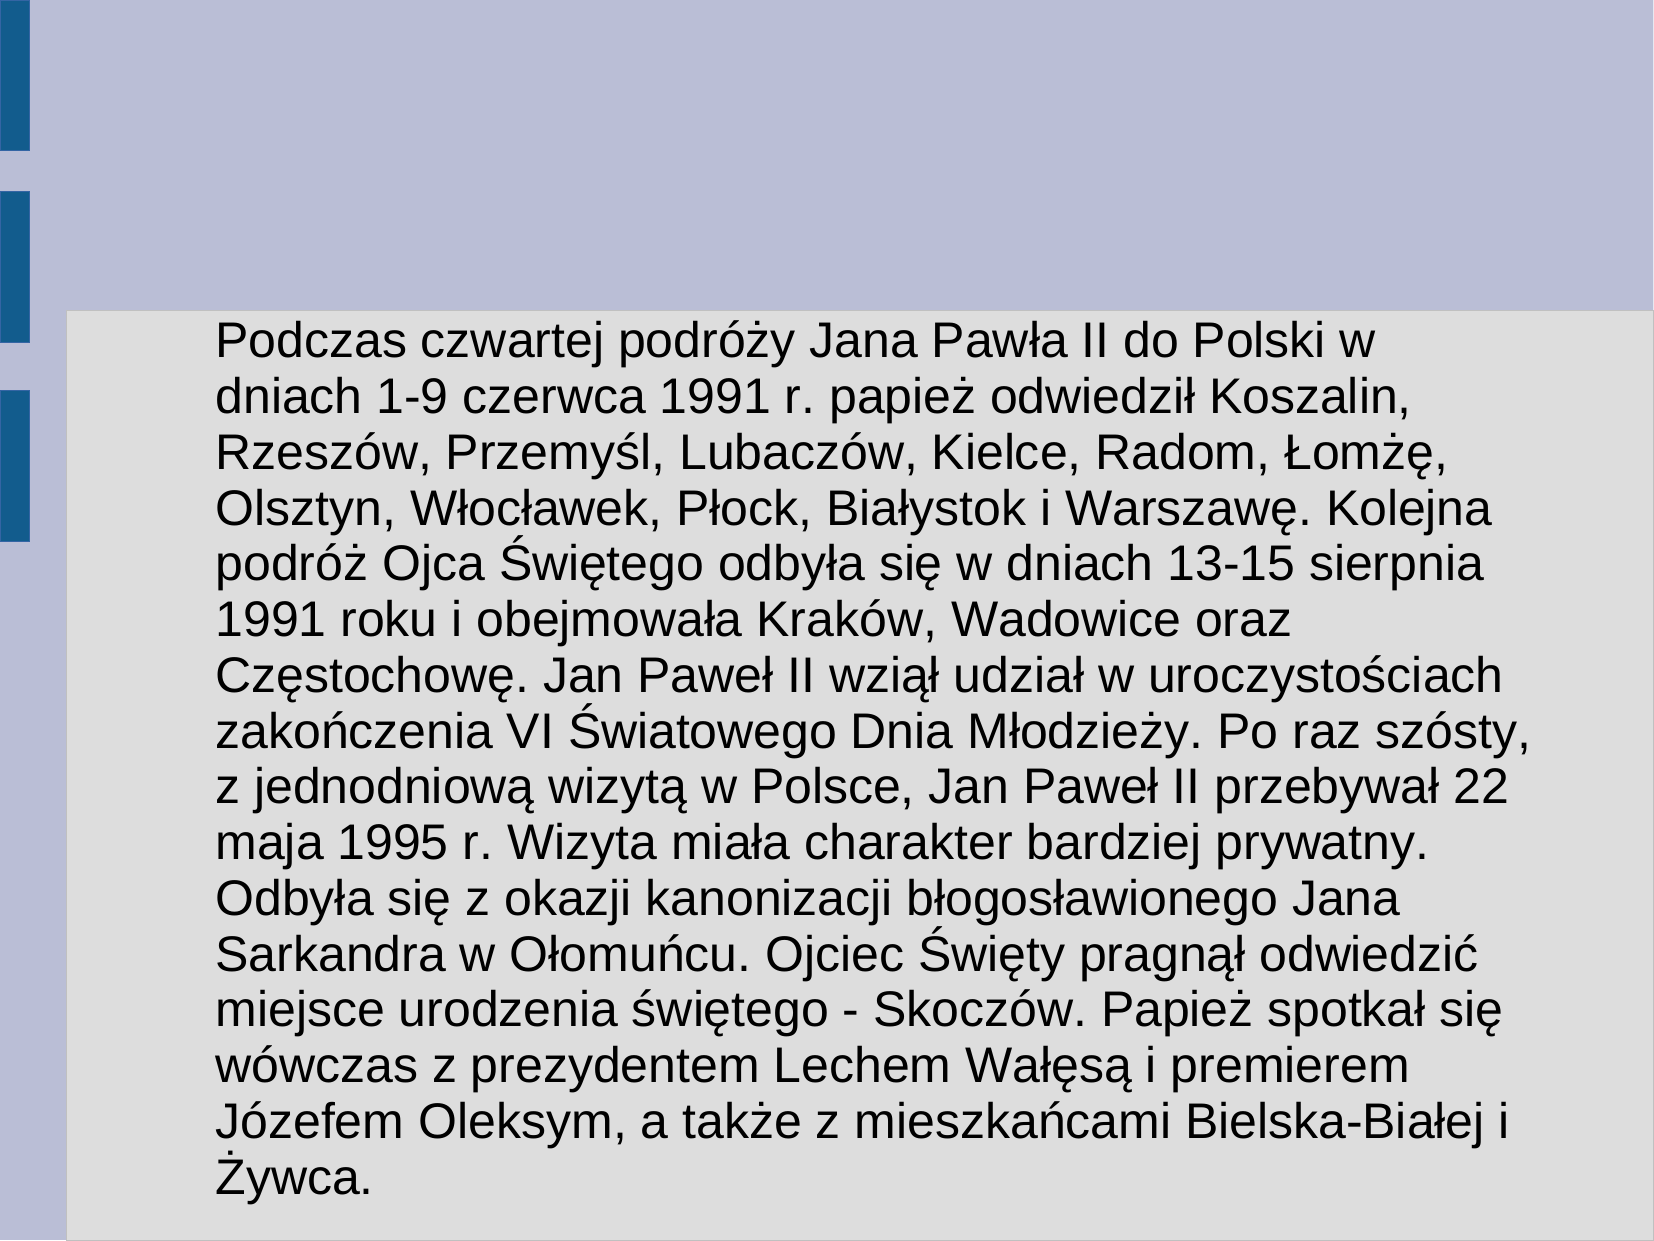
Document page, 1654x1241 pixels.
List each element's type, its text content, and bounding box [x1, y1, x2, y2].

list Podczas czwartej podróży Jana Pawła II do Polski w dniach 1-9 czerwca 1991 r. papież odwiedził Koszalin, Rzeszów, Przemyśl, Lubaczów, Kielce, Radom, Łomżę, Olsztyn, Włocławek, Płock, Białystok i Warszawę. Kolejna podróż Ojca Świętego odbyła się w dniach 13-15 sierpnia 1991 roku i obejmowała Kraków, Wadowice oraz Częstochowę. Jan Paweł II wziął udział w uroczystościach zakończenia VI Światowego Dnia Młodzieży. Po raz szósty, z jednodniową wizytą w Polsce, Jan Paweł II przebywał 22 maja 1995 r. Wizyta miała charakter bardziej prywatny. Odbyła się z okazji kanonizacji błogosławionego Jana Sarkandra w Ołomuńcu. Ojciec Święty pragnął odwiedzić miejsce urodzenia świętego - Skoczów. Papież spotkał się wówczas z prezydentem Lechem Wałęsą i premierem Józefem Oleksym, a także z mieszkańcami Bielska-Białej i Żywca. [144, 312, 1536, 1205]
